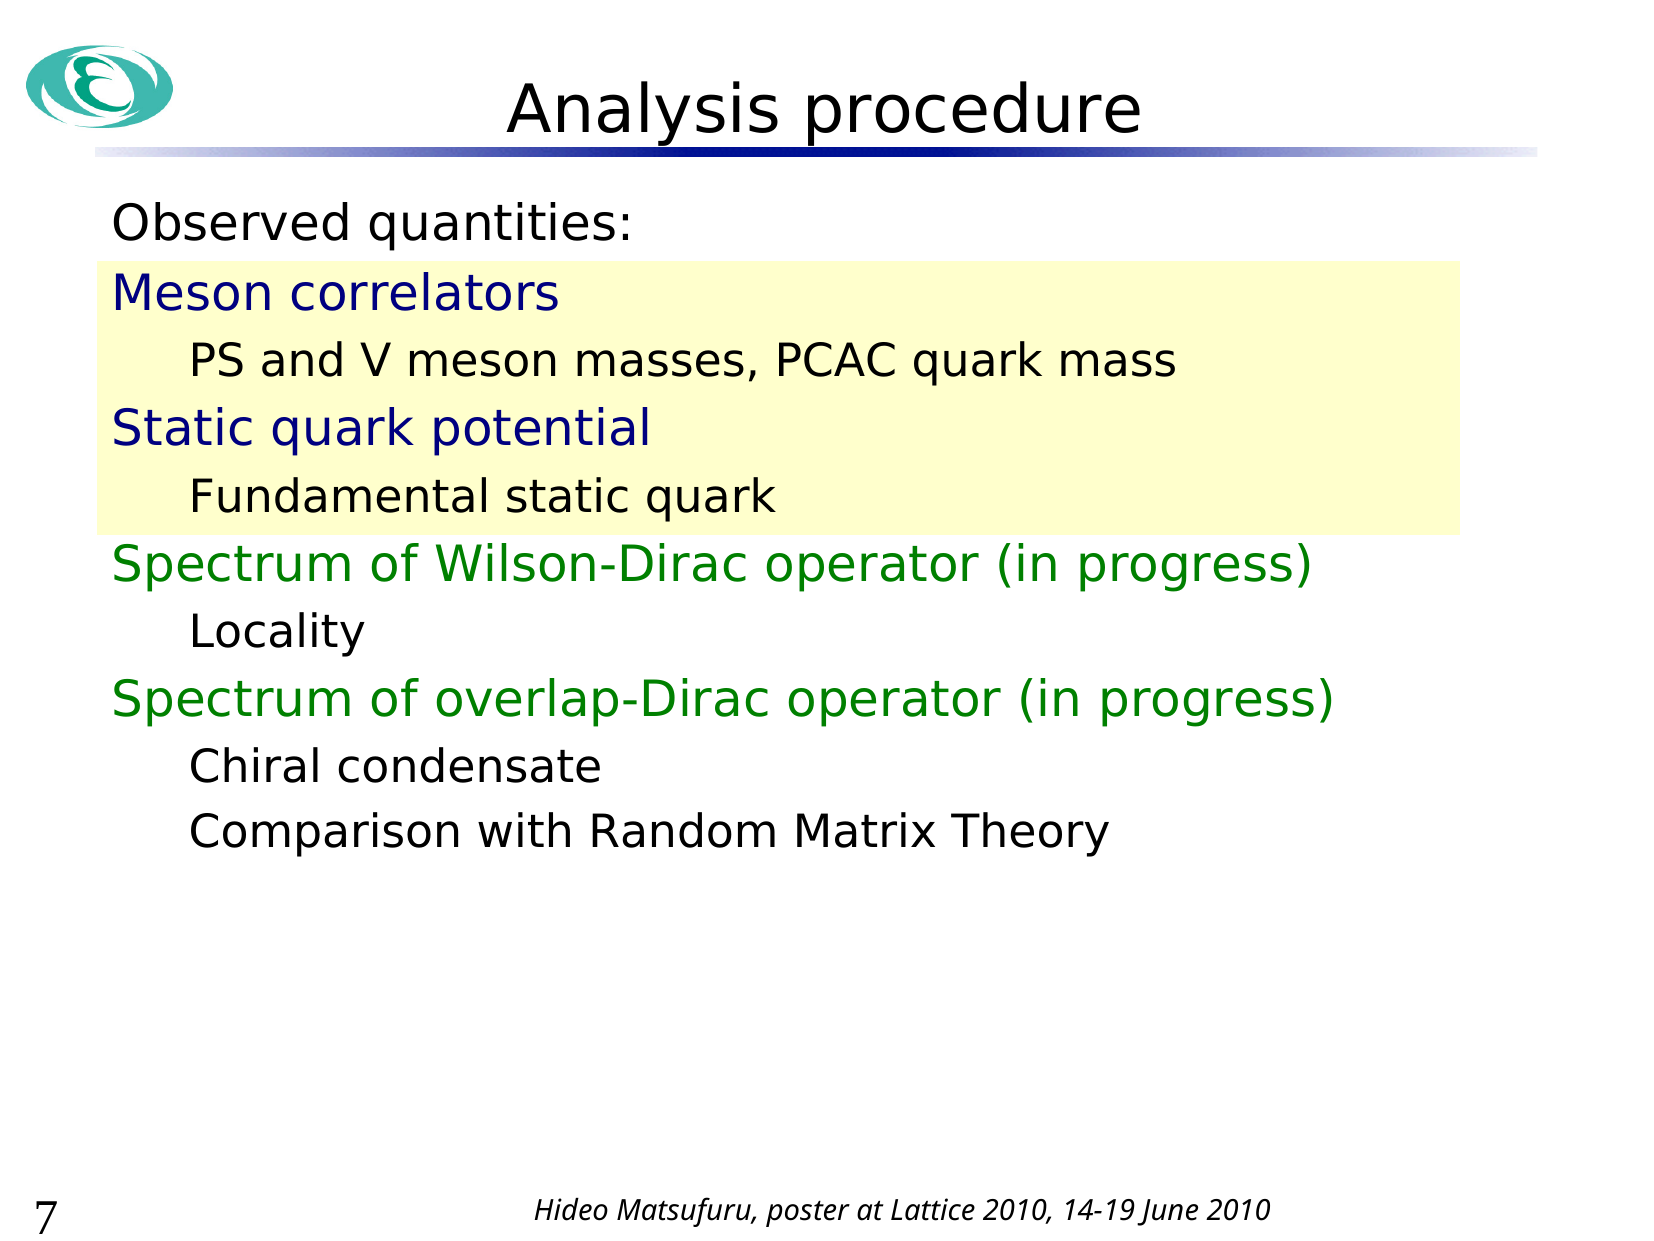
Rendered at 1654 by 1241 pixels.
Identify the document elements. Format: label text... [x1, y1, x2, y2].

picture [95, 147, 201, 157]
picture [20, 37, 179, 136]
list Observed quantities: Meson correlators PS and V meson masses, PCAC quark mass Static quark potential Fundamental static quark Spectrum of Wilson-Dirac operator (in progress) Locality Spectrum of overlap-Dirac operator (in progress) Chiral condensate Comparison with Random Matrix Theory [94, 194, 1547, 929]
list [119, 185, 1572, 378]
picture [1450, 147, 1538, 157]
title Analysis procedure [201, 56, 1450, 163]
